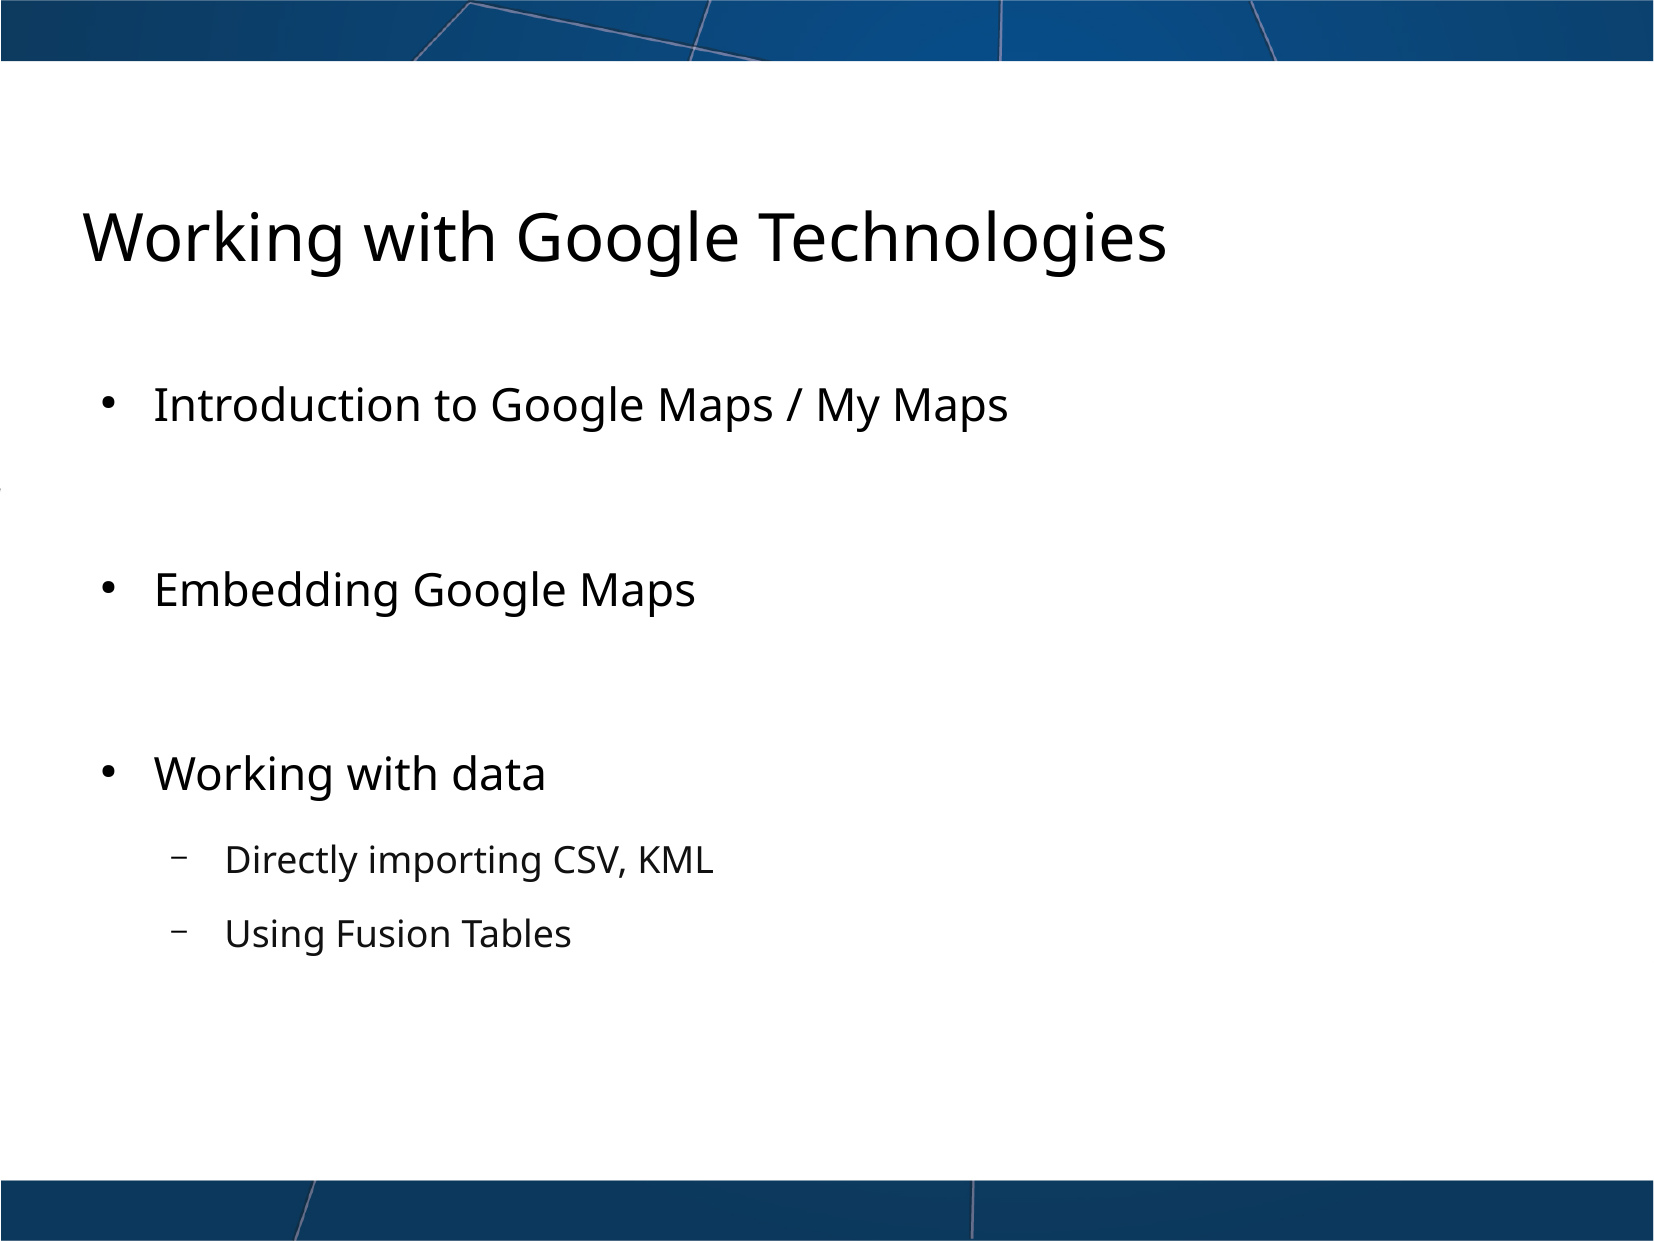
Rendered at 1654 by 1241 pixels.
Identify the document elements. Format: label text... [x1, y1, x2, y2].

list Introduction to Google Maps / My Maps Embedding Google Maps Working with data Directly importing CSV, KML Using Fusion Tables [82, 372, 1571, 1093]
picture [0, 0, 1654, 1241]
title Working with Google Technologies [82, 132, 1571, 340]
